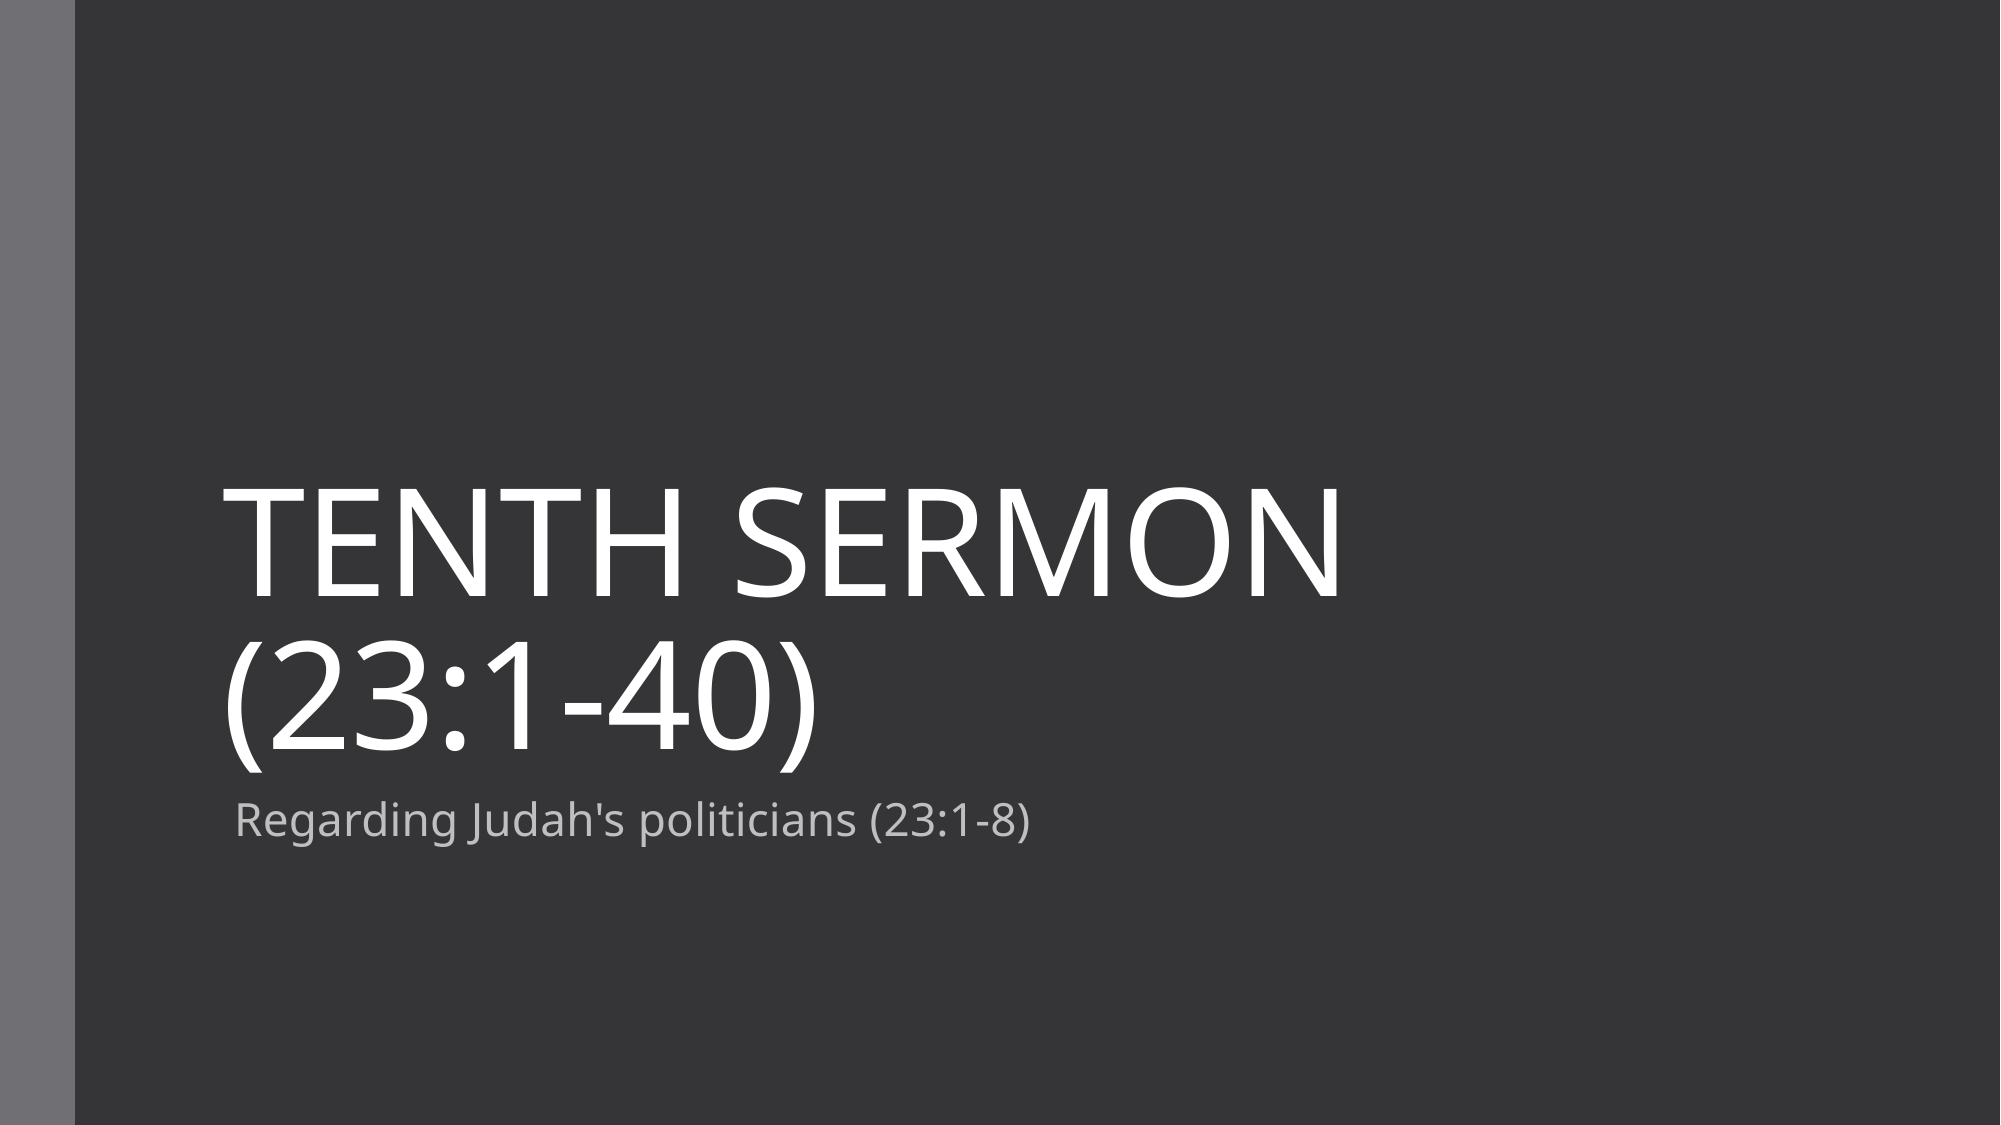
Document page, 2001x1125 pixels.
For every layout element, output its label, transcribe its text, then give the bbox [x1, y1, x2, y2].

subtitle Regarding Judah's politicians (23:1-8) [206, 787, 1752, 1066]
title TENTH SERMON (23:1-40) [206, 124, 1752, 787]
